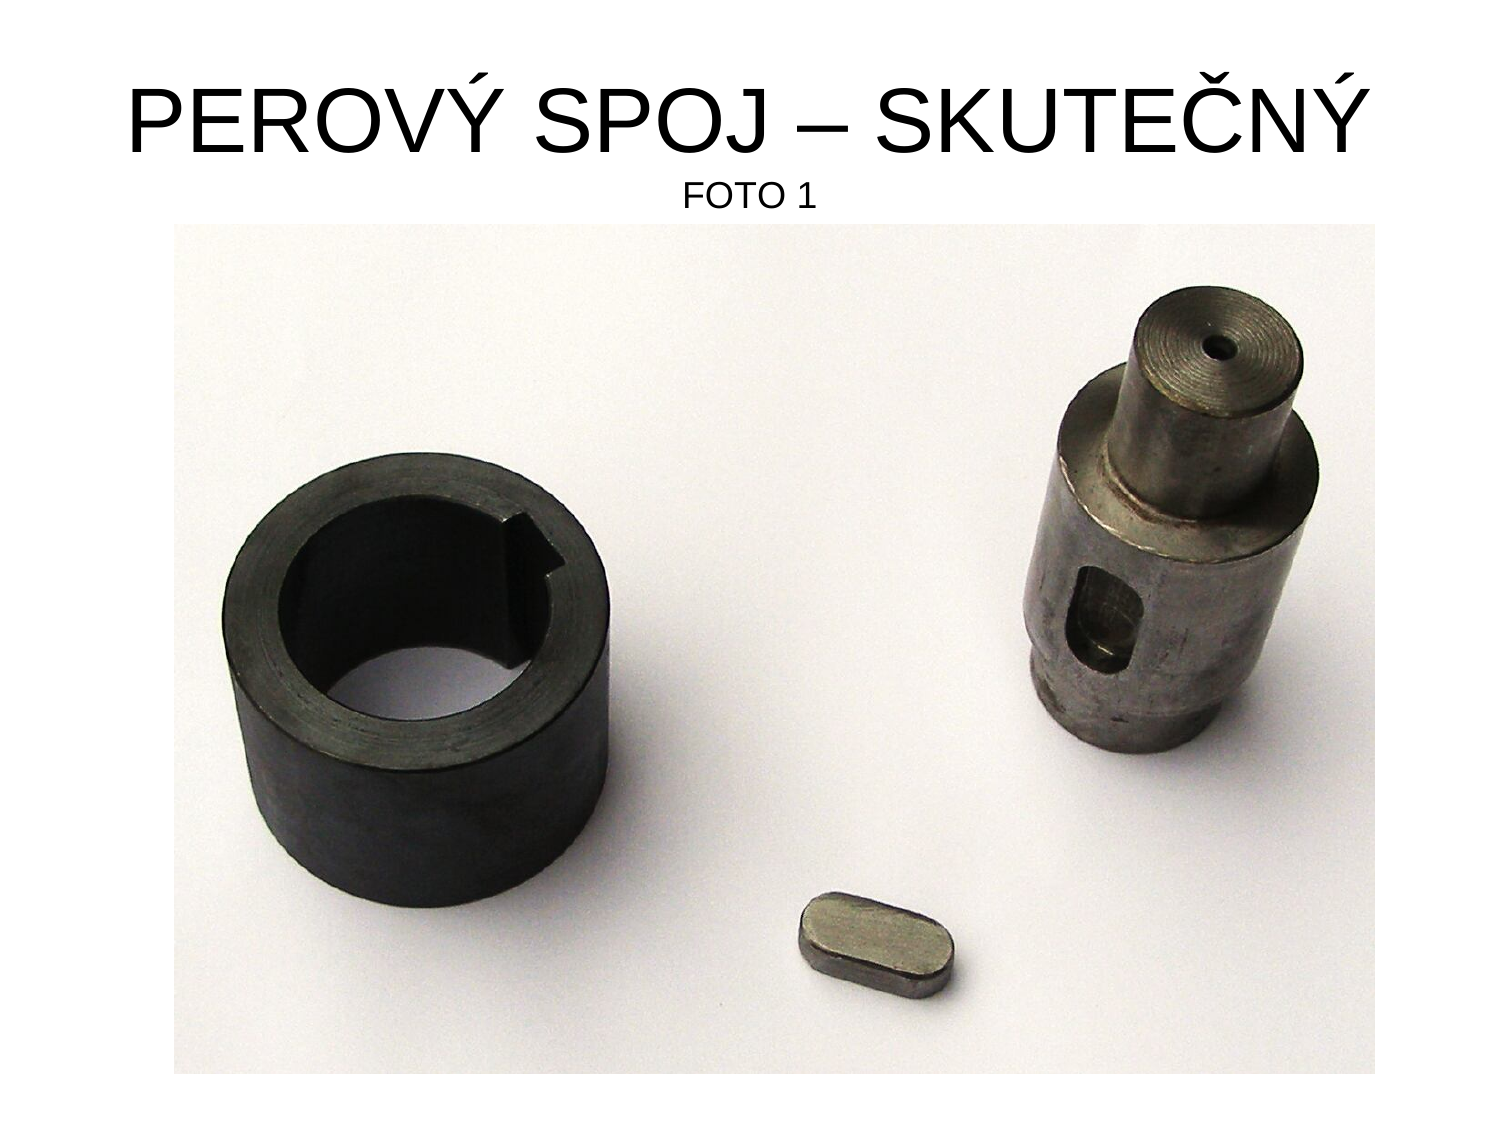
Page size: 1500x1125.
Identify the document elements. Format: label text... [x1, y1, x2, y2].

title PEROVÝ SPOJ – SKUTEČNÝ FOTO 1 [75, 45, 1426, 233]
picture [174, 224, 1375, 1074]
